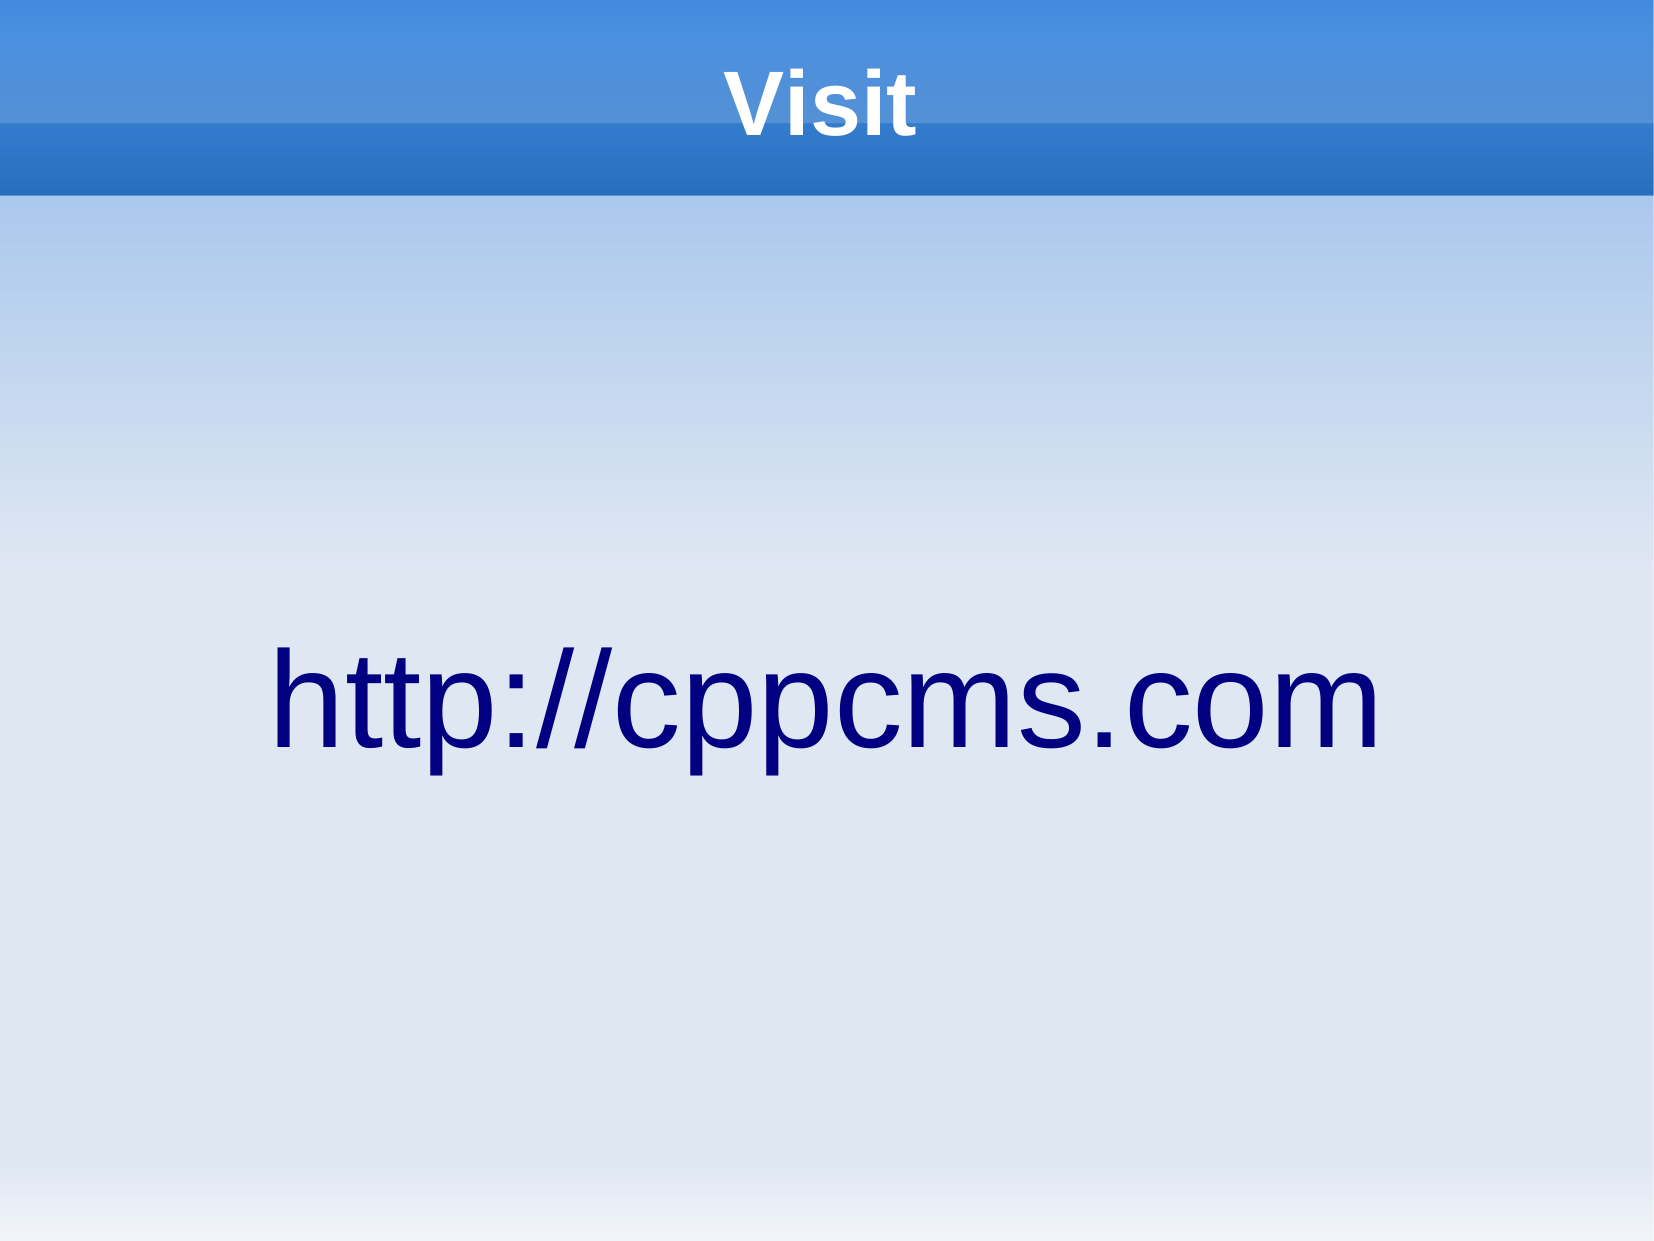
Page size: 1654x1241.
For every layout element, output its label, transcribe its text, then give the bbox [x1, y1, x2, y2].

subtitle http://cppcms.com [82, 290, 1571, 1109]
title Visit [76, 0, 1565, 208]
picture [0, 0, 1654, 1241]
